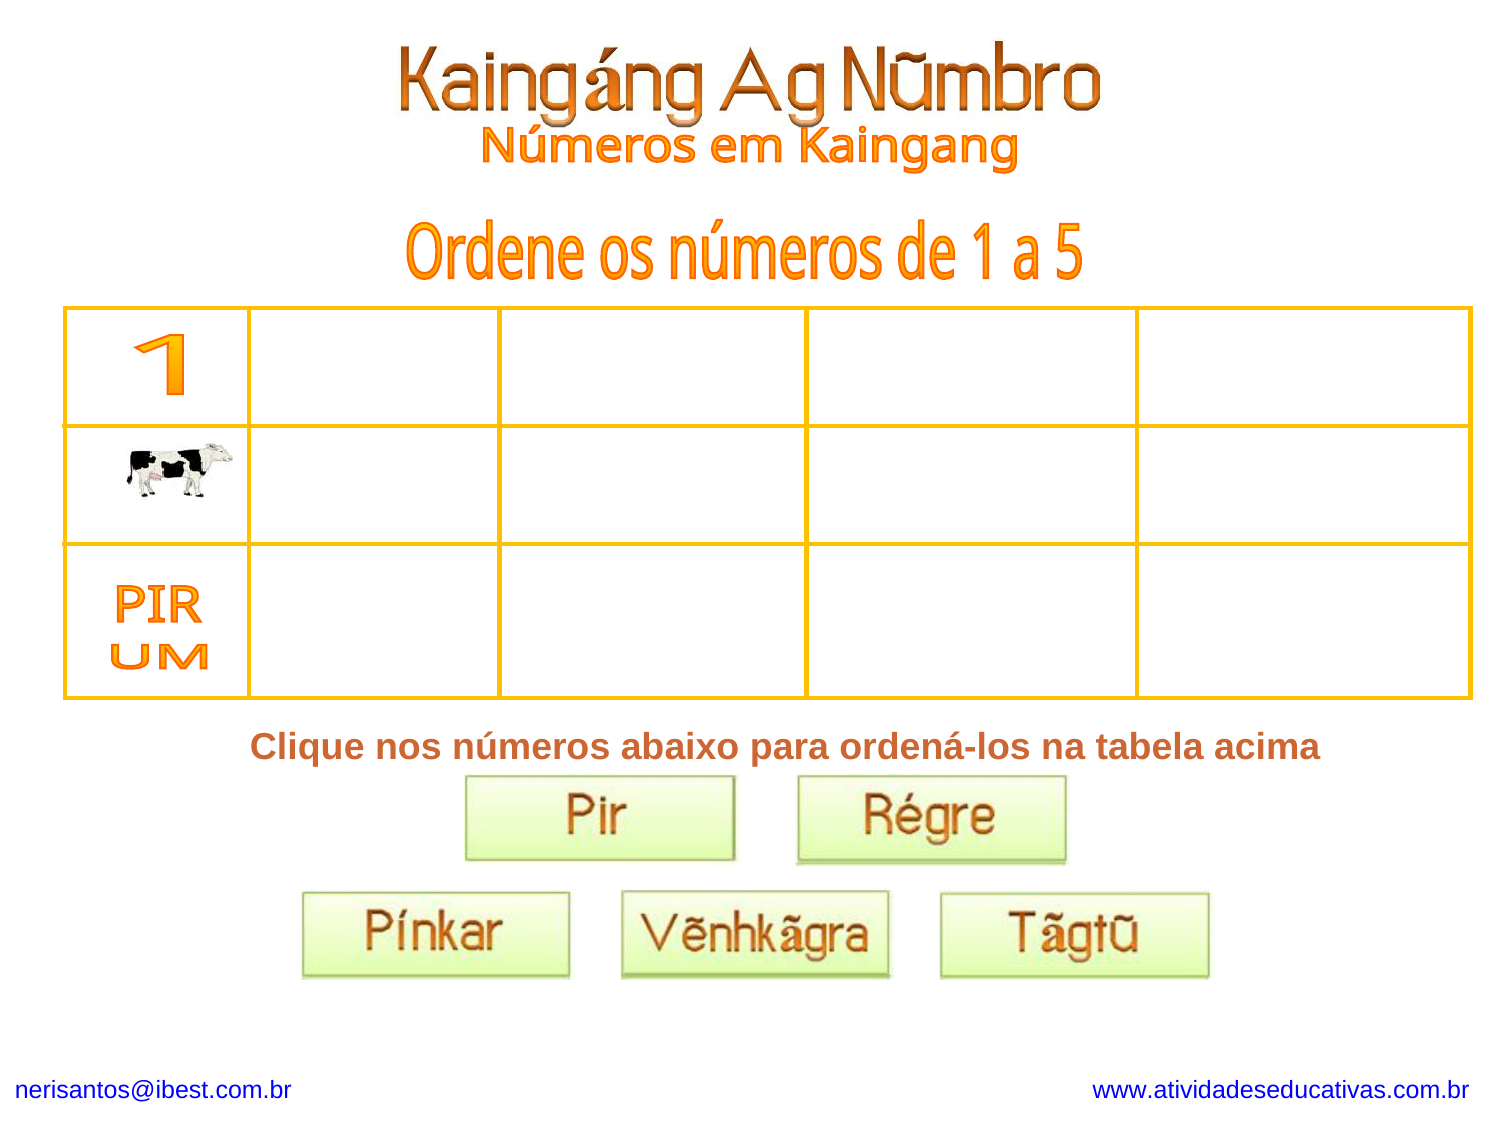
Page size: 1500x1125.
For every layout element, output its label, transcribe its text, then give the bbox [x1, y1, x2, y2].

text_box UM [112, 645, 148, 669]
text_box Ordene os números de 1 a 5 [467, 220, 492, 279]
text_box PIR [149, 586, 164, 622]
text_box Ordene os números de 1 a 5 [671, 236, 695, 279]
text_box Ordene os números de 1 a 5 [448, 236, 465, 279]
picture [118, 442, 237, 502]
text_box Ordene os números de 1 a 5 [632, 236, 652, 279]
text_box UM [160, 645, 207, 669]
text_box PIR [117, 586, 144, 622]
text_box Ordene os números de 1 a 5 [930, 236, 954, 279]
text_box Ordene os números de 1 a 5 [861, 236, 881, 279]
picture [464, 775, 739, 866]
text_box PIR [171, 586, 201, 622]
text_box Ordene os números de 1 a 5 [407, 223, 442, 279]
text_box Ordene os números de 1 a 5 [529, 236, 553, 279]
text_box Ordene os números de 1 a 5 [811, 236, 828, 279]
text_box Ordene os números de 1 a 5 [899, 220, 924, 279]
text_box Ordene os números de 1 a 5 [830, 236, 856, 279]
picture [301, 889, 575, 980]
picture [386, 31, 1114, 135]
text_box Ordene os números de 1 a 5 [601, 236, 627, 279]
picture [620, 889, 894, 980]
text_box Ordene os números de 1 a 5 [559, 236, 583, 279]
picture [939, 889, 1213, 980]
text_box Ordene os números de 1 a 5 [703, 237, 727, 279]
text_box Ordene os números de 1 a 5 [781, 236, 805, 279]
text_box Ordene os números de 1 a 5 [1057, 223, 1081, 279]
text_box Ordene os números de 1 a 5 [498, 236, 523, 279]
text_box Ordene os números de 1 a 5 [974, 223, 989, 279]
text_box Ordene os números de 1 a 5 [735, 236, 775, 279]
text_box Clique nos números abaixo para ordená-los na tabela acima [235, 714, 1337, 775]
text_box Ordene os números de 1 a 5 [1014, 236, 1038, 279]
picture [795, 775, 1070, 866]
text_box 1 [135, 335, 183, 395]
